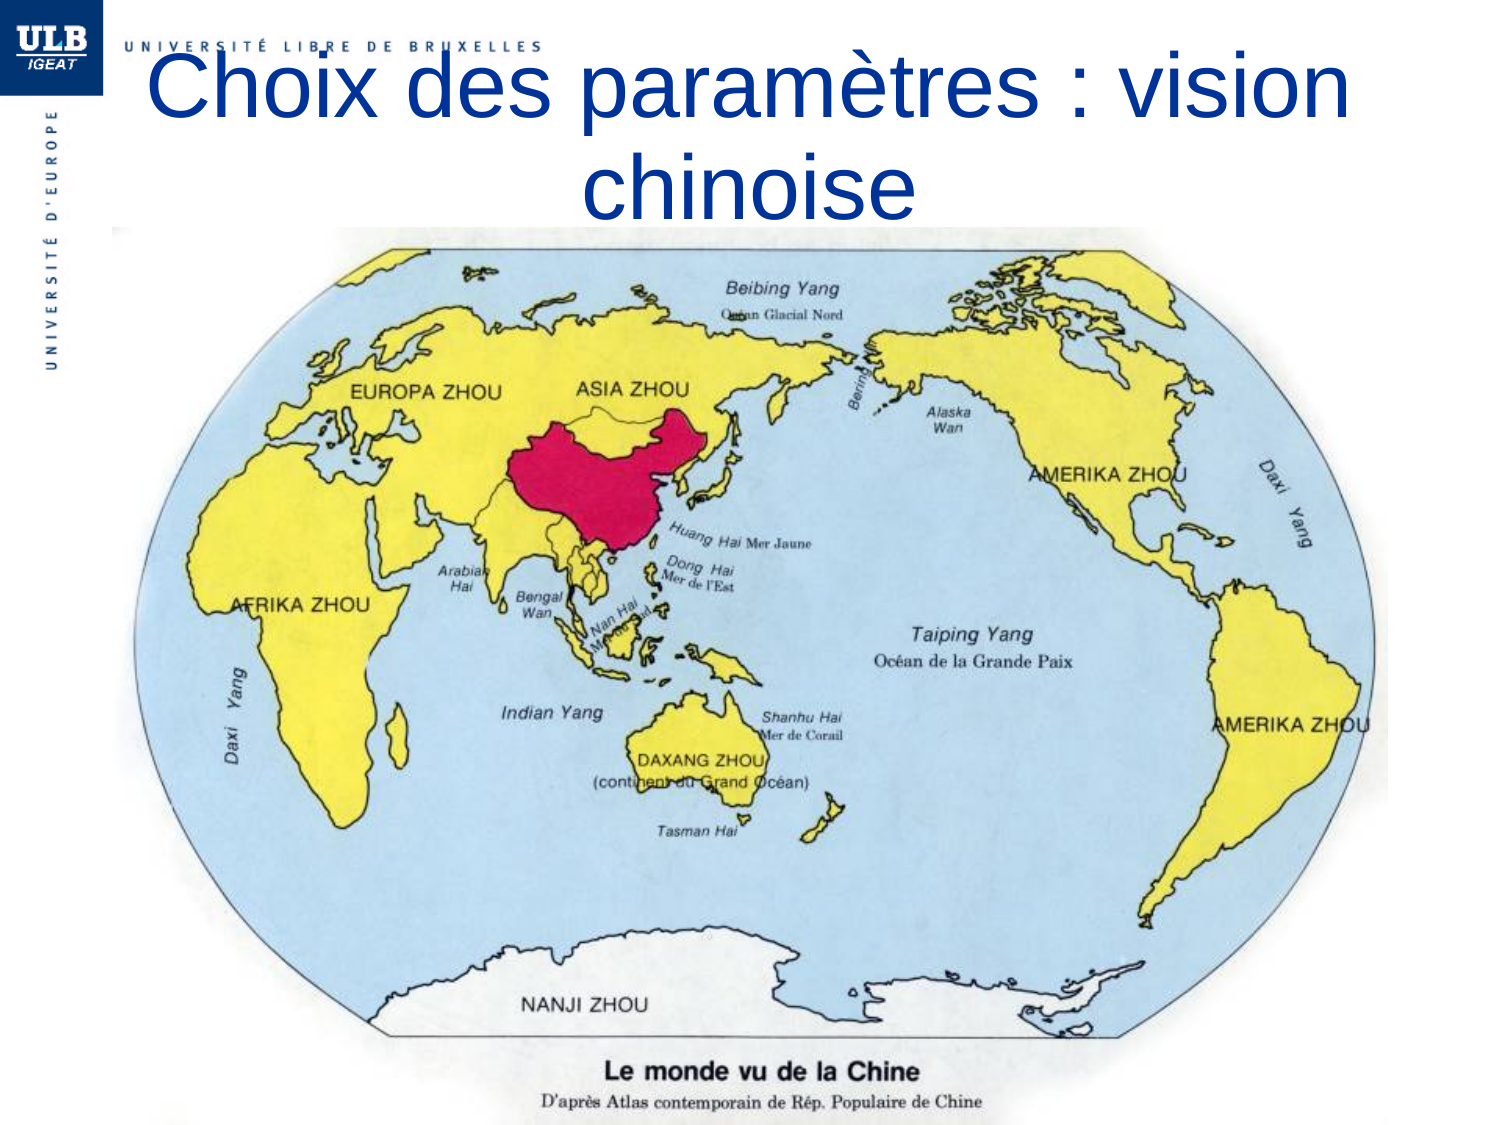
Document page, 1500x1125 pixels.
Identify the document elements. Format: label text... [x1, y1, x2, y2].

picture [0, 0, 1500, 1125]
title Choix des paramètres : vision chinoise [112, 27, 1388, 227]
